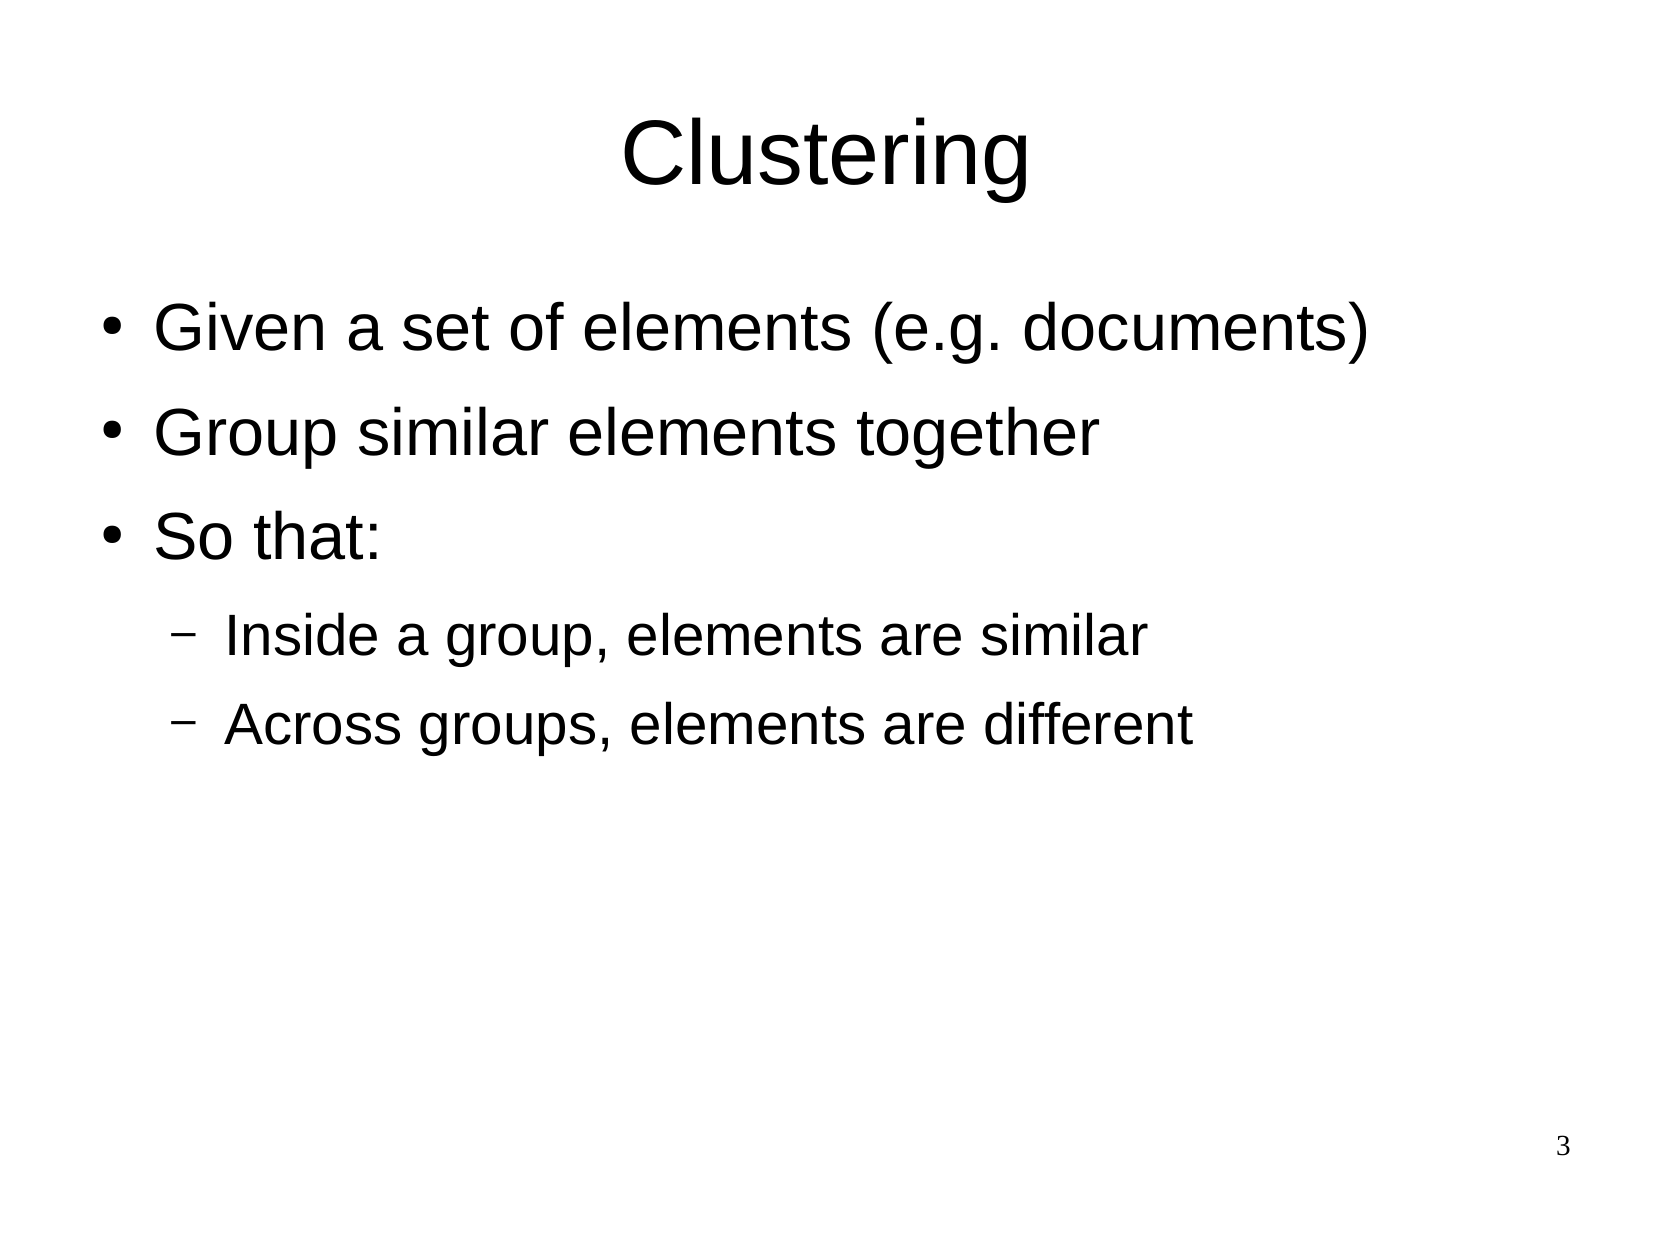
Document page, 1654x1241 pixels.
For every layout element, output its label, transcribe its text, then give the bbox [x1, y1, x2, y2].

title Clustering [82, 49, 1571, 257]
list Given a set of elements (e.g. documents) Group similar elements together So that: Inside a group, elements are similar Across groups, elements are different [82, 290, 1571, 1010]
